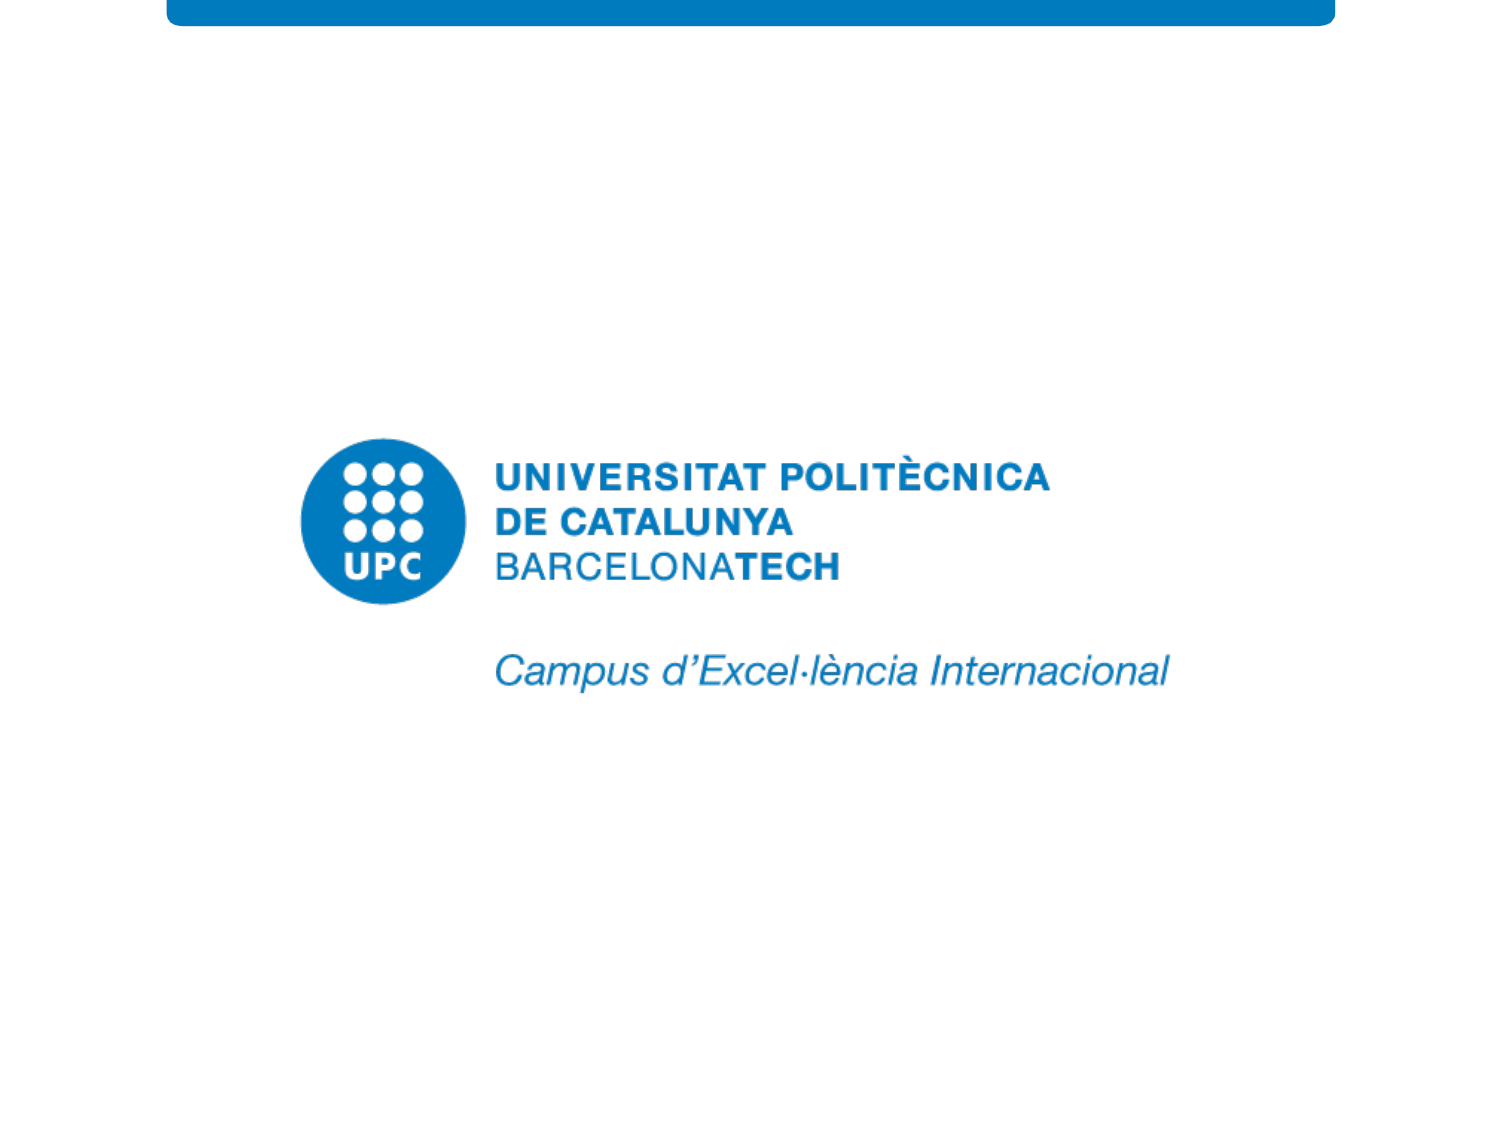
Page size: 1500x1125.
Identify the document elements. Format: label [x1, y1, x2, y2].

picture [117, 0, 1372, 59]
picture [257, 398, 1243, 729]
